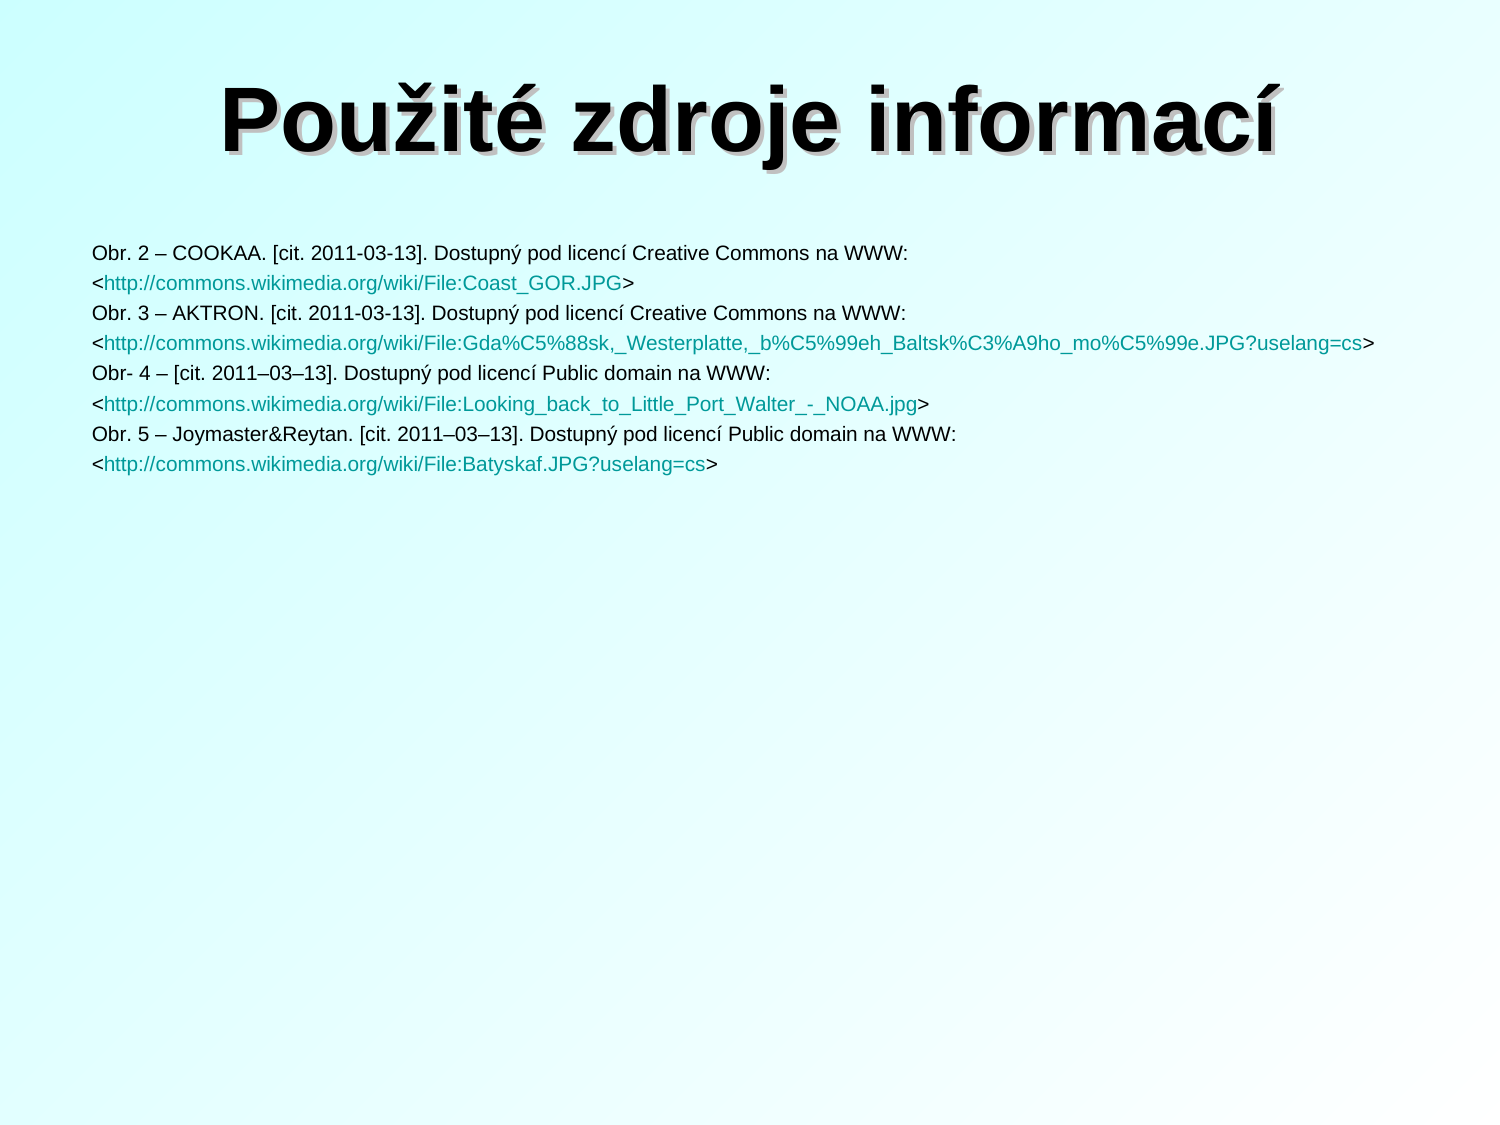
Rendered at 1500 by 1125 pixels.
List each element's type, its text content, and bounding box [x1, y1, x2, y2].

list Obr. 2 – COOKAA. [cit. 2011-03-13]. Dostupný pod licencí Creative Commons na WWW: <http://commons.wikimedia.org/wiki/File:Coast_GOR.JPG> Obr. 3 – AKTRON. [cit. 2011-03-13]. Dostupný pod licencí Creative Commons na WWW: <http://commons.wikimedia.org/wiki/File:Gda%C5%88sk,_Westerplatte,_b%C5%99eh_Baltsk%C3%A9ho_mo%C5%99e.JPG?uselang=cs> Obr- 4 – [cit. 2011–03–13]. Dostupný pod licencí Public domain na WWW: <http://commons.wikimedia.org/wiki/File:Looking_back_to_Little_Port_Walter_-_NOAA.jpg> Obr. 5 – Joymaster&Reytan. [cit. 2011–03–13]. Dostupný pod licencí Public domain na WWW: <http://commons.wikimedia.org/wiki/File:Batyskaf.JPG?uselang=cs> [76, 231, 1459, 497]
title Použité zdroje informací [75, 45, 1426, 185]
